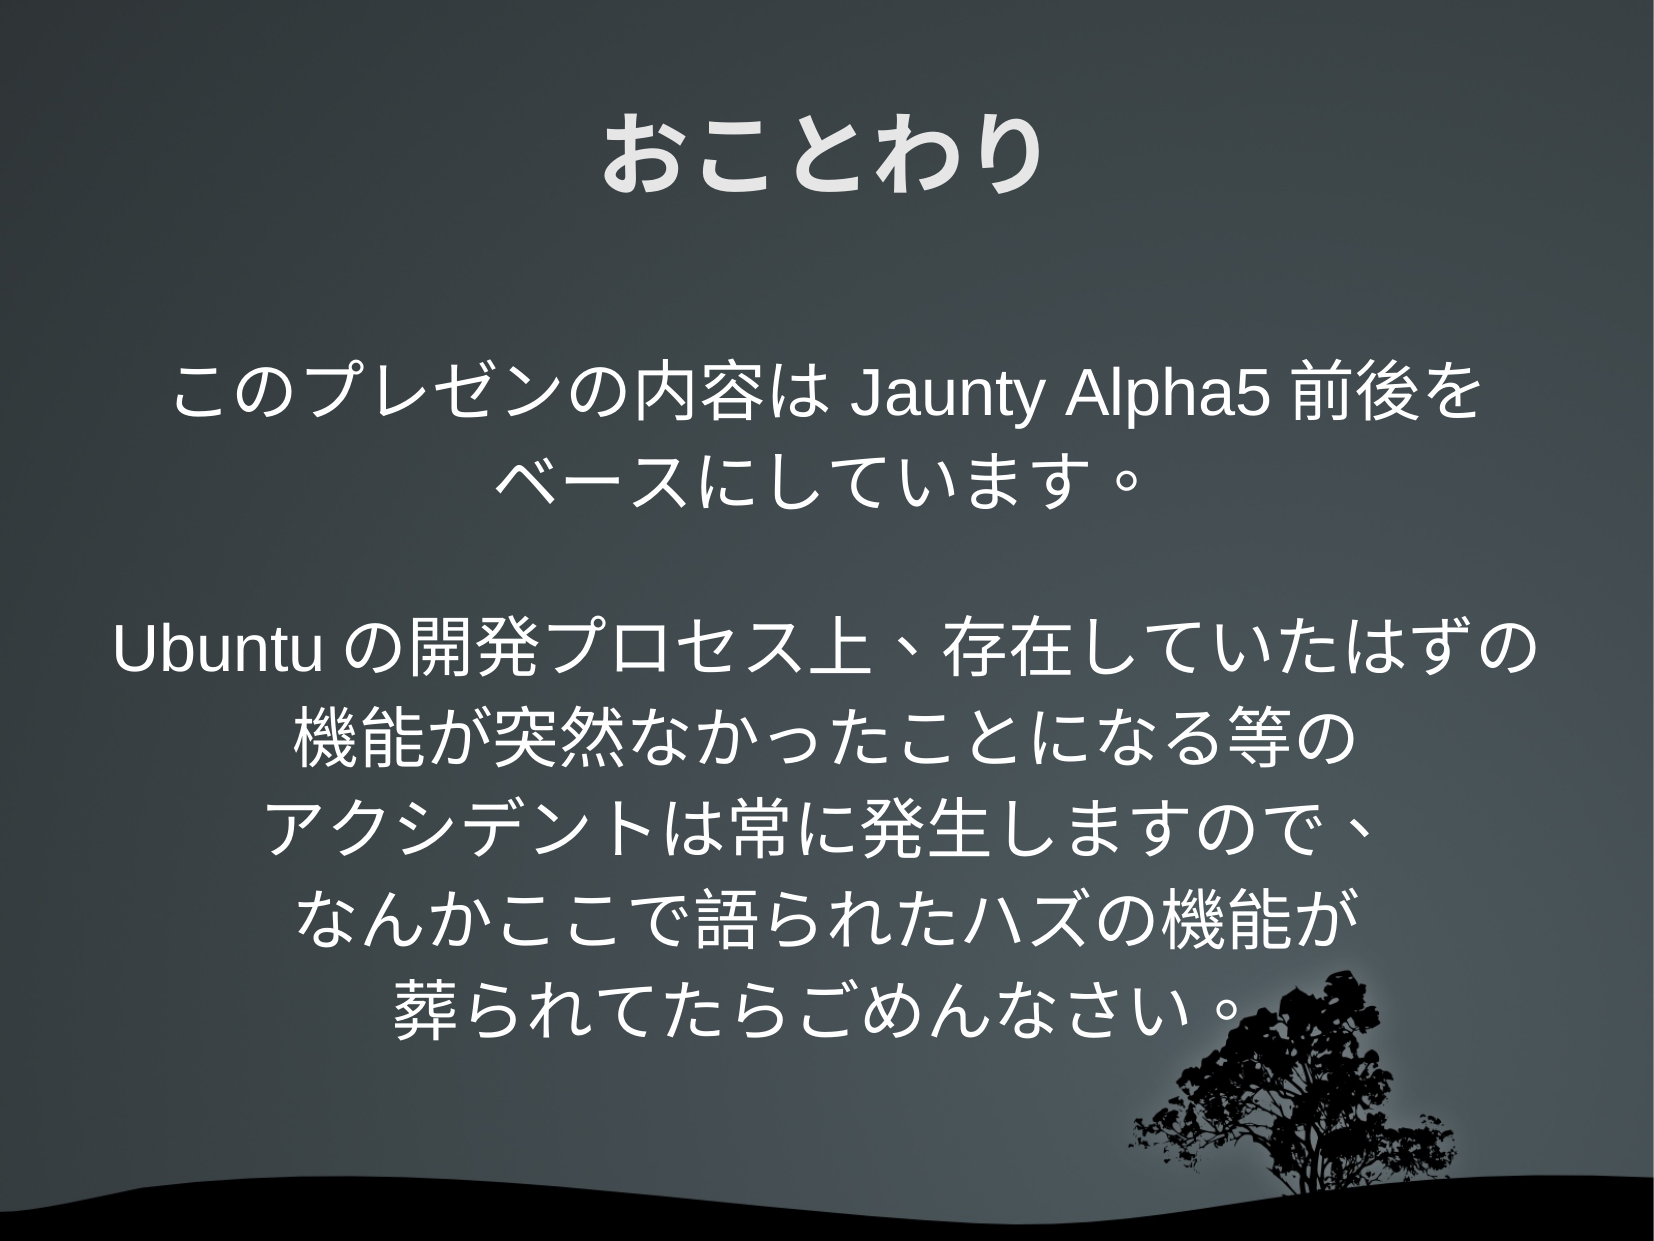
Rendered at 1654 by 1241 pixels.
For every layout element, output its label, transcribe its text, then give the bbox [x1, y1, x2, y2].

subtitle このプレゼンの内容はJaunty Alpha5前後を ベースにしています。 Ubuntuの開発プロセス上、存在していたはずの 機能が突然なかったことになる等の アクシデントは常に発生しますので、 なんかここで語られたハズの機能が 葬られてたらごめんなさい。 [82, 290, 1571, 1109]
picture [0, 0, 1654, 1241]
title おことわり [82, 49, 1571, 257]
